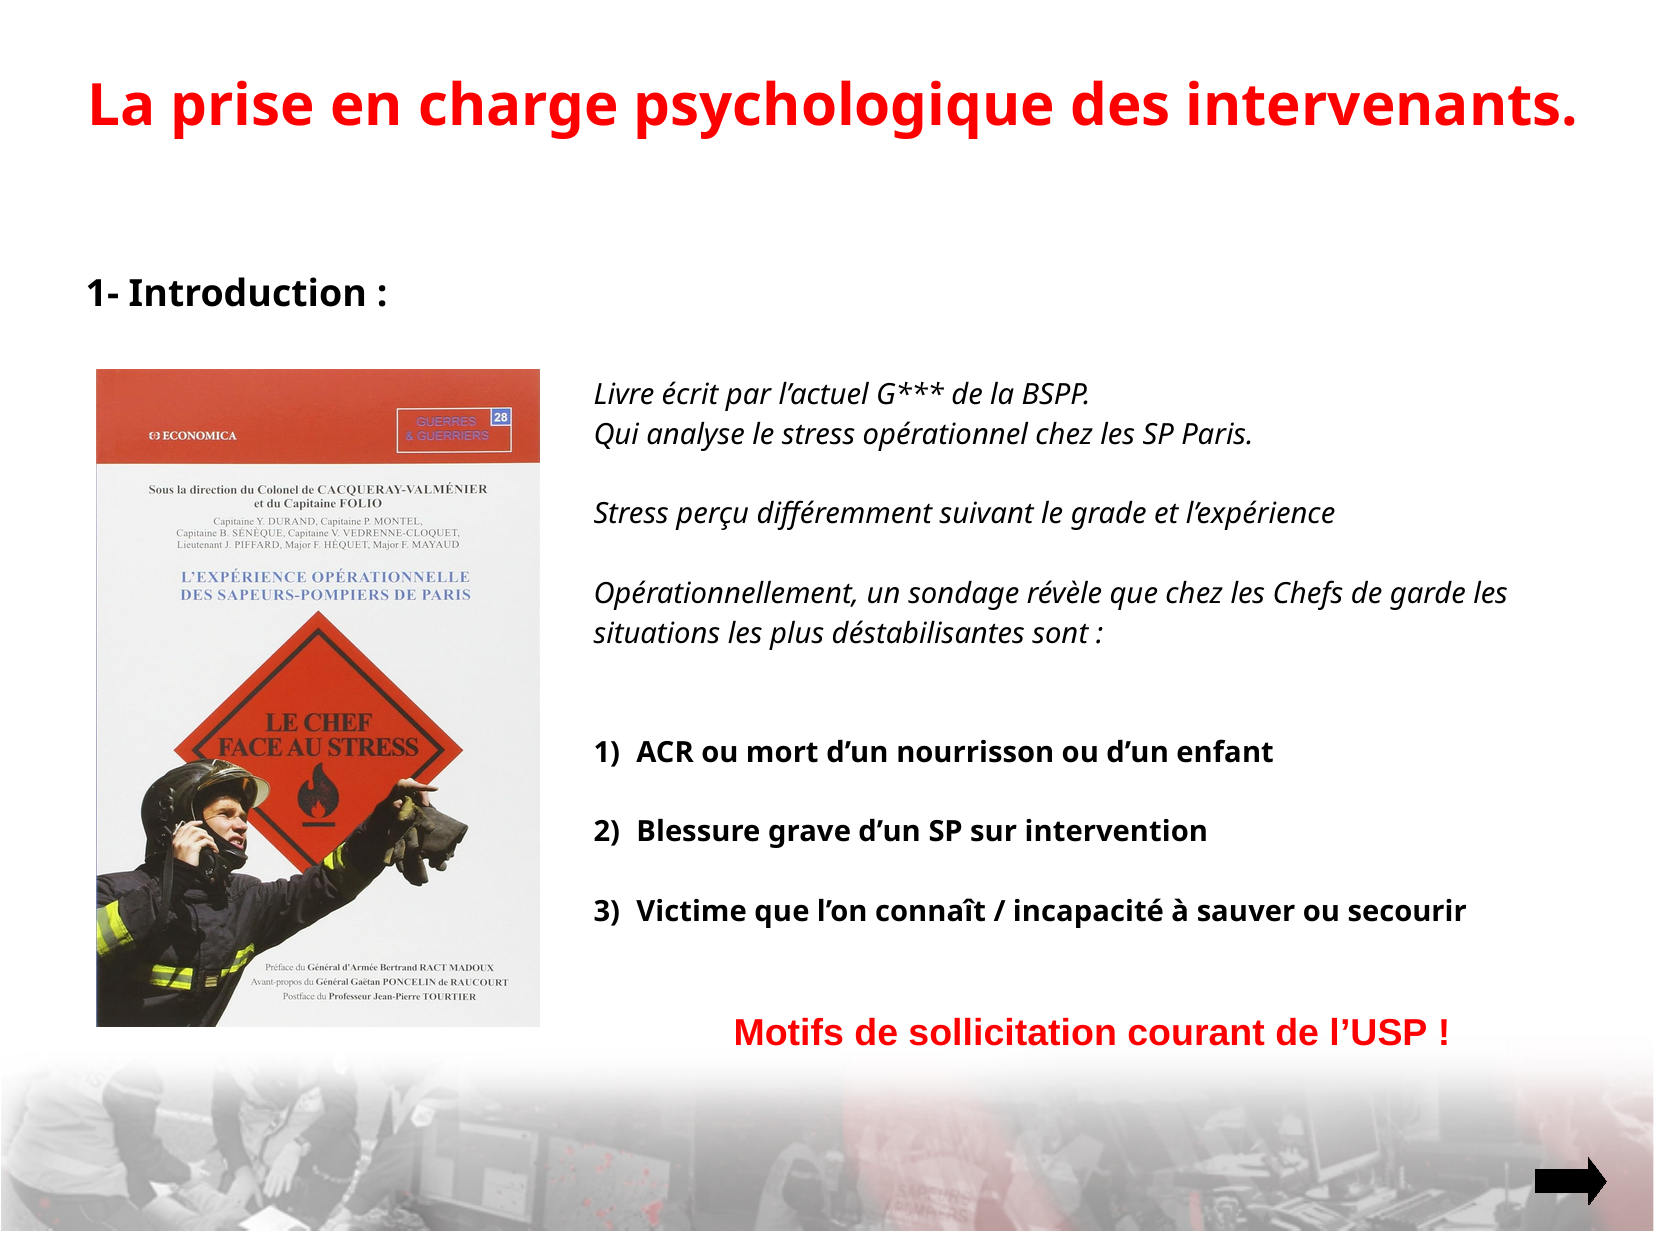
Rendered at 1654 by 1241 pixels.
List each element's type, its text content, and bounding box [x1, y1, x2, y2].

text_box Livre écrit par l’actuel G*** de la BSPP. Qui analyse le stress opérationnel chez les SP Paris. Stress perçu différemment suivant le grade et l’expérience Opérationnellement, un sondage révèle que chez les Chefs de garde les situations les plus déstabilisantes sont : ACR ou mort d’un nourrisson ou d’un enfant Blessure grave d’un SP sur intervention Victime que l’on connaît / incapacité à sauver ou secourir [578, 366, 1619, 898]
text_box [1535, 1157, 1607, 1205]
text_box 1- Introduction : [70, 258, 1595, 319]
text_box Motifs de sollicitation courant de l’USP ! [661, 1003, 1524, 1103]
title La prise en charge psychologique des intervenants. [35, 40, 1630, 166]
picture [1, 0, 1654, 1231]
